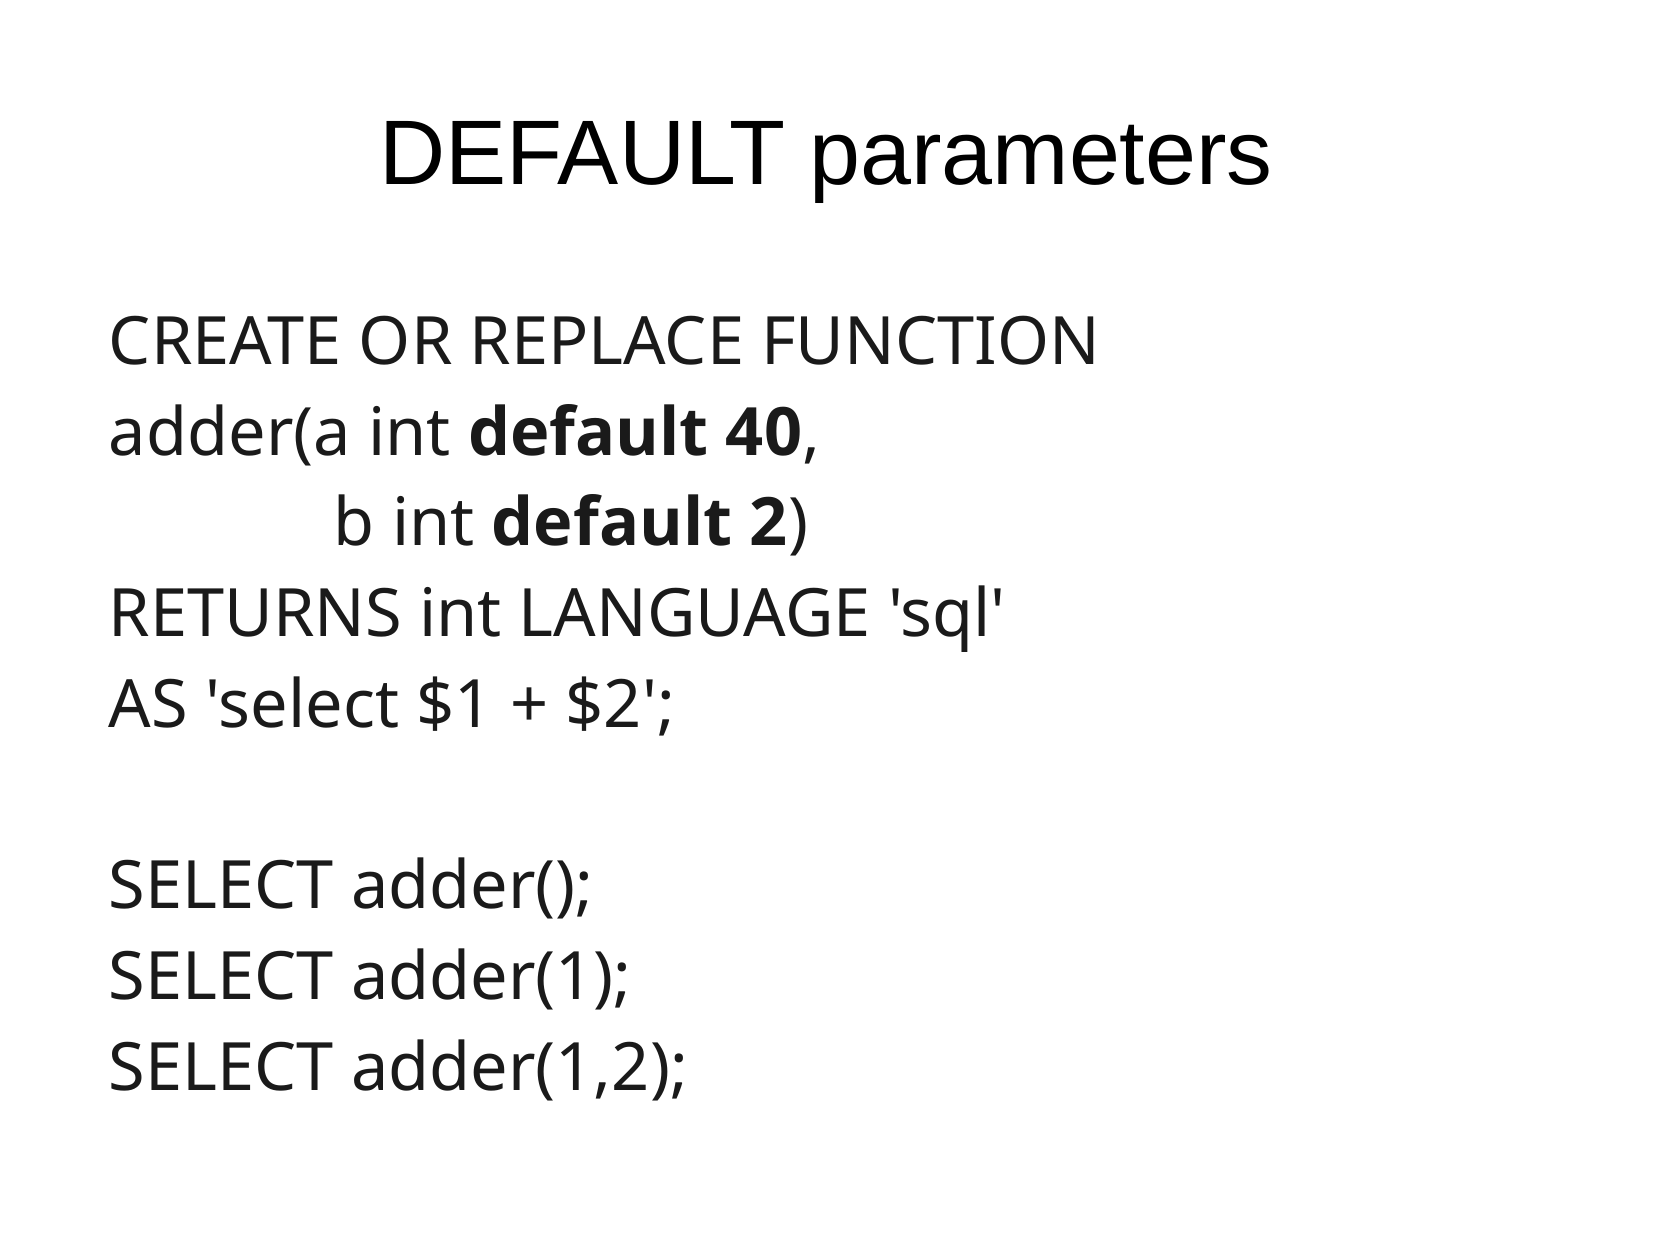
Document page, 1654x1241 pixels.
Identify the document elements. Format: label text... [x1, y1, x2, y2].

text_box CREATE OR REPLACE FUNCTION adder(a int default 40, b int default 2) RETURNS int LANGUAGE 'sql' AS 'select $1 + $2'; SELECT adder(); SELECT adder(1); SELECT adder(1,2); [94, 285, 1564, 927]
title DEFAULT parameters [82, 49, 1571, 257]
